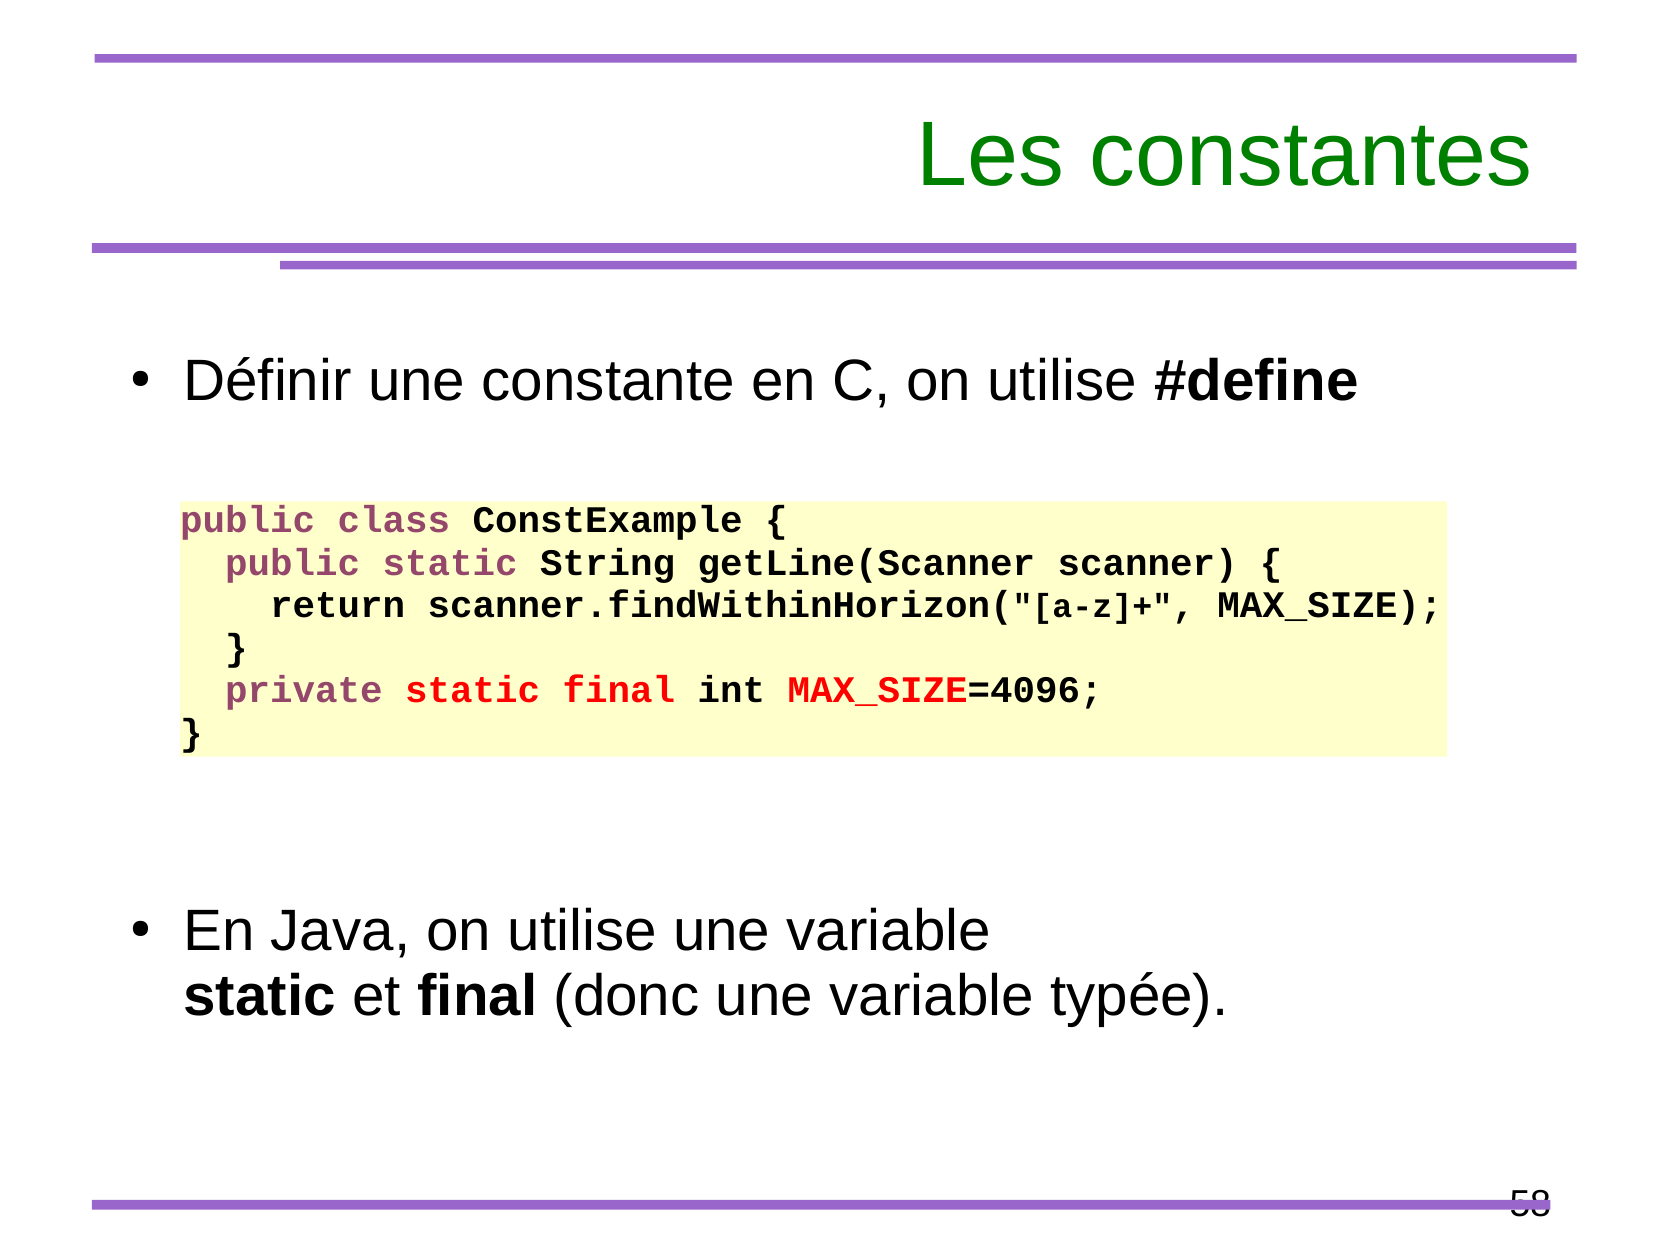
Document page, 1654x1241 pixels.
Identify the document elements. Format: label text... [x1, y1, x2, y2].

text_box public class ConstExample { public static String getLine(Scanner scanner) { return scanner.findWithinHorizon("[a-z]+", MAX_SIZE); } private static final int MAX_SIZE=4096; } [180, 501, 1448, 757]
title Les constantes [121, 49, 1534, 257]
list Définir une constante en C, on utilise #define En Java, on utilise une variable static et final (donc une variable typée). [112, 347, 1525, 1089]
